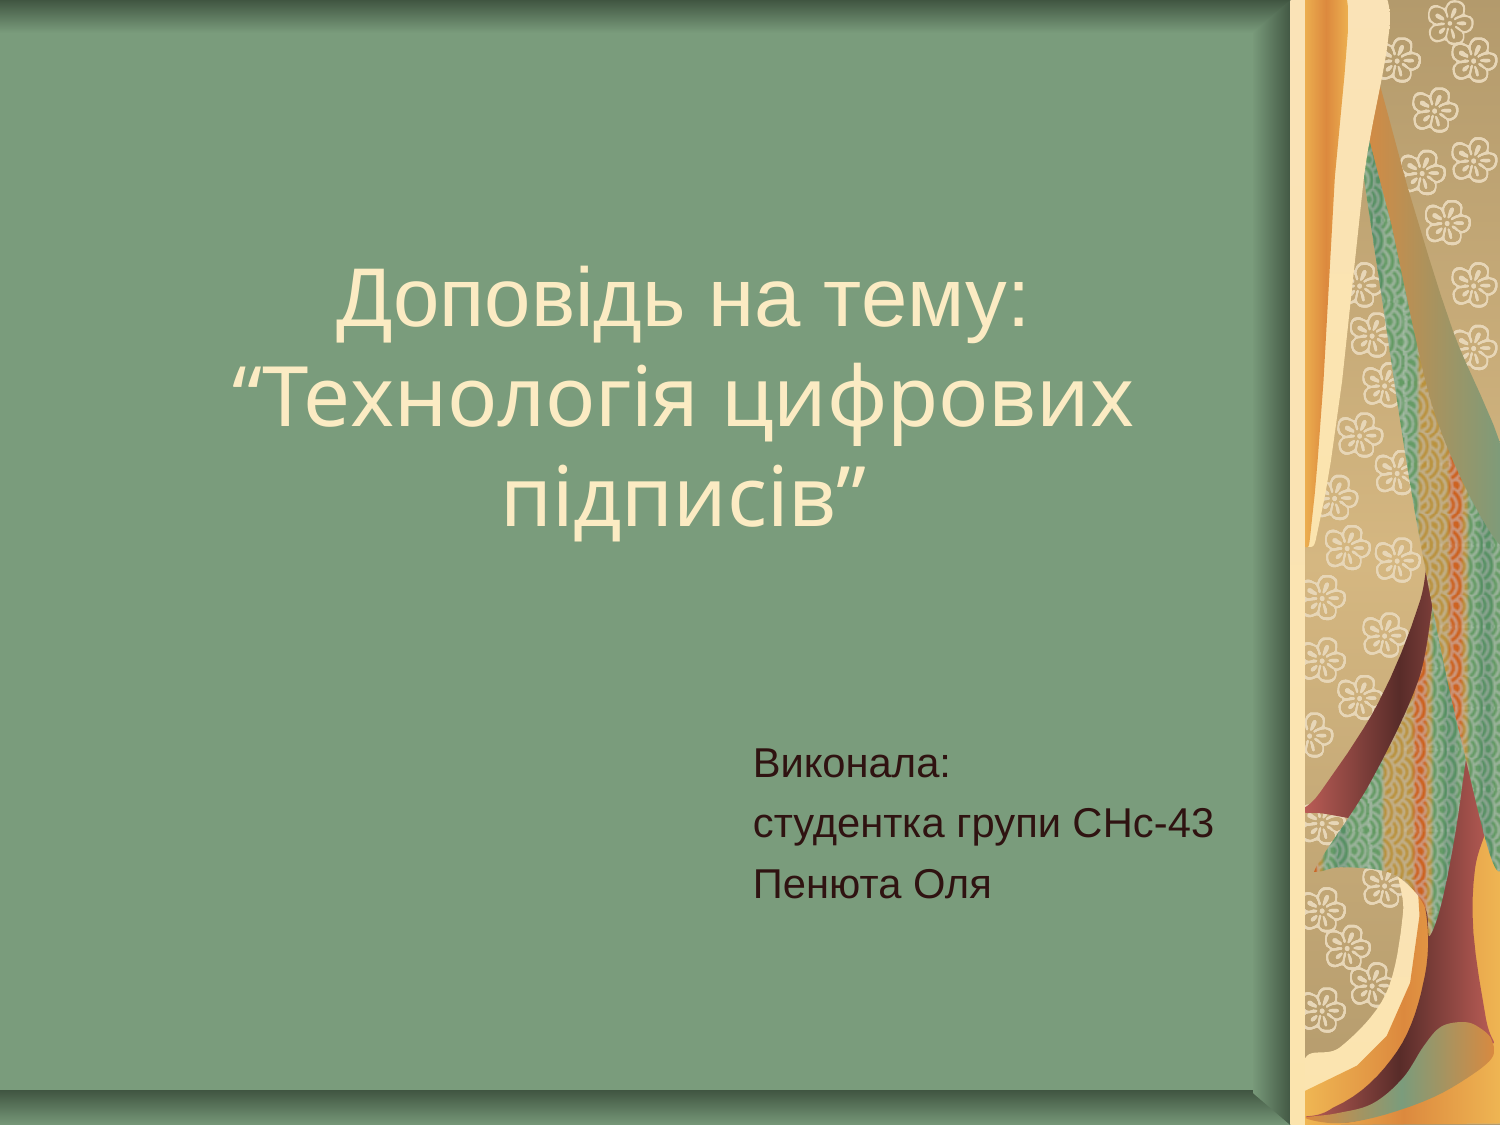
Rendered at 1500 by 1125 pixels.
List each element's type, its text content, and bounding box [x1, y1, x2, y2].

subtitle Виконала: студентка групи СНс-43 Пенюта Оля [738, 727, 1258, 937]
picture [1313, 145, 1500, 937]
title Доповідь на тему: “Технологія цифрових підписів” [112, 224, 1256, 563]
